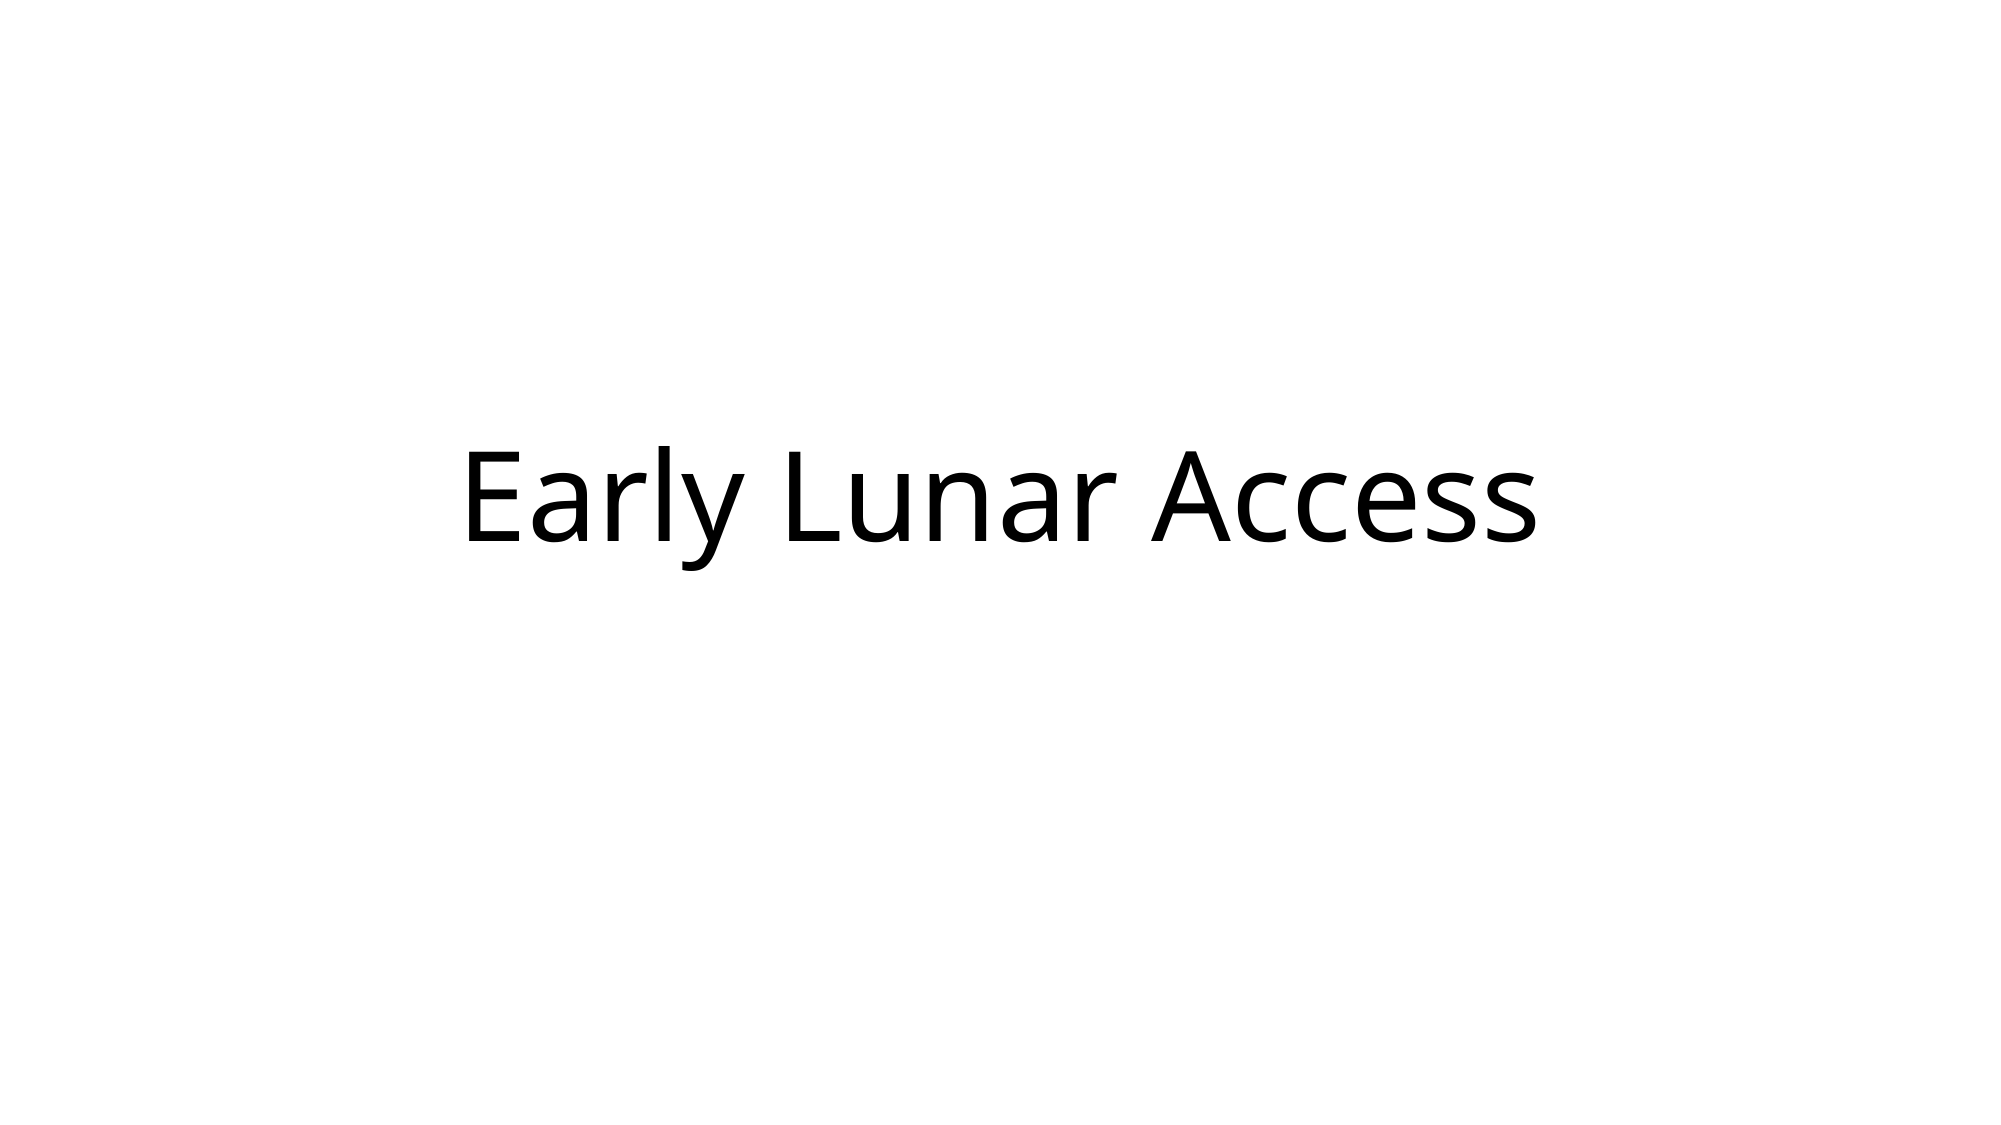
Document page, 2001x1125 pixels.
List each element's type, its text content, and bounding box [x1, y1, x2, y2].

title Early Lunar Access [249, 184, 1750, 576]
